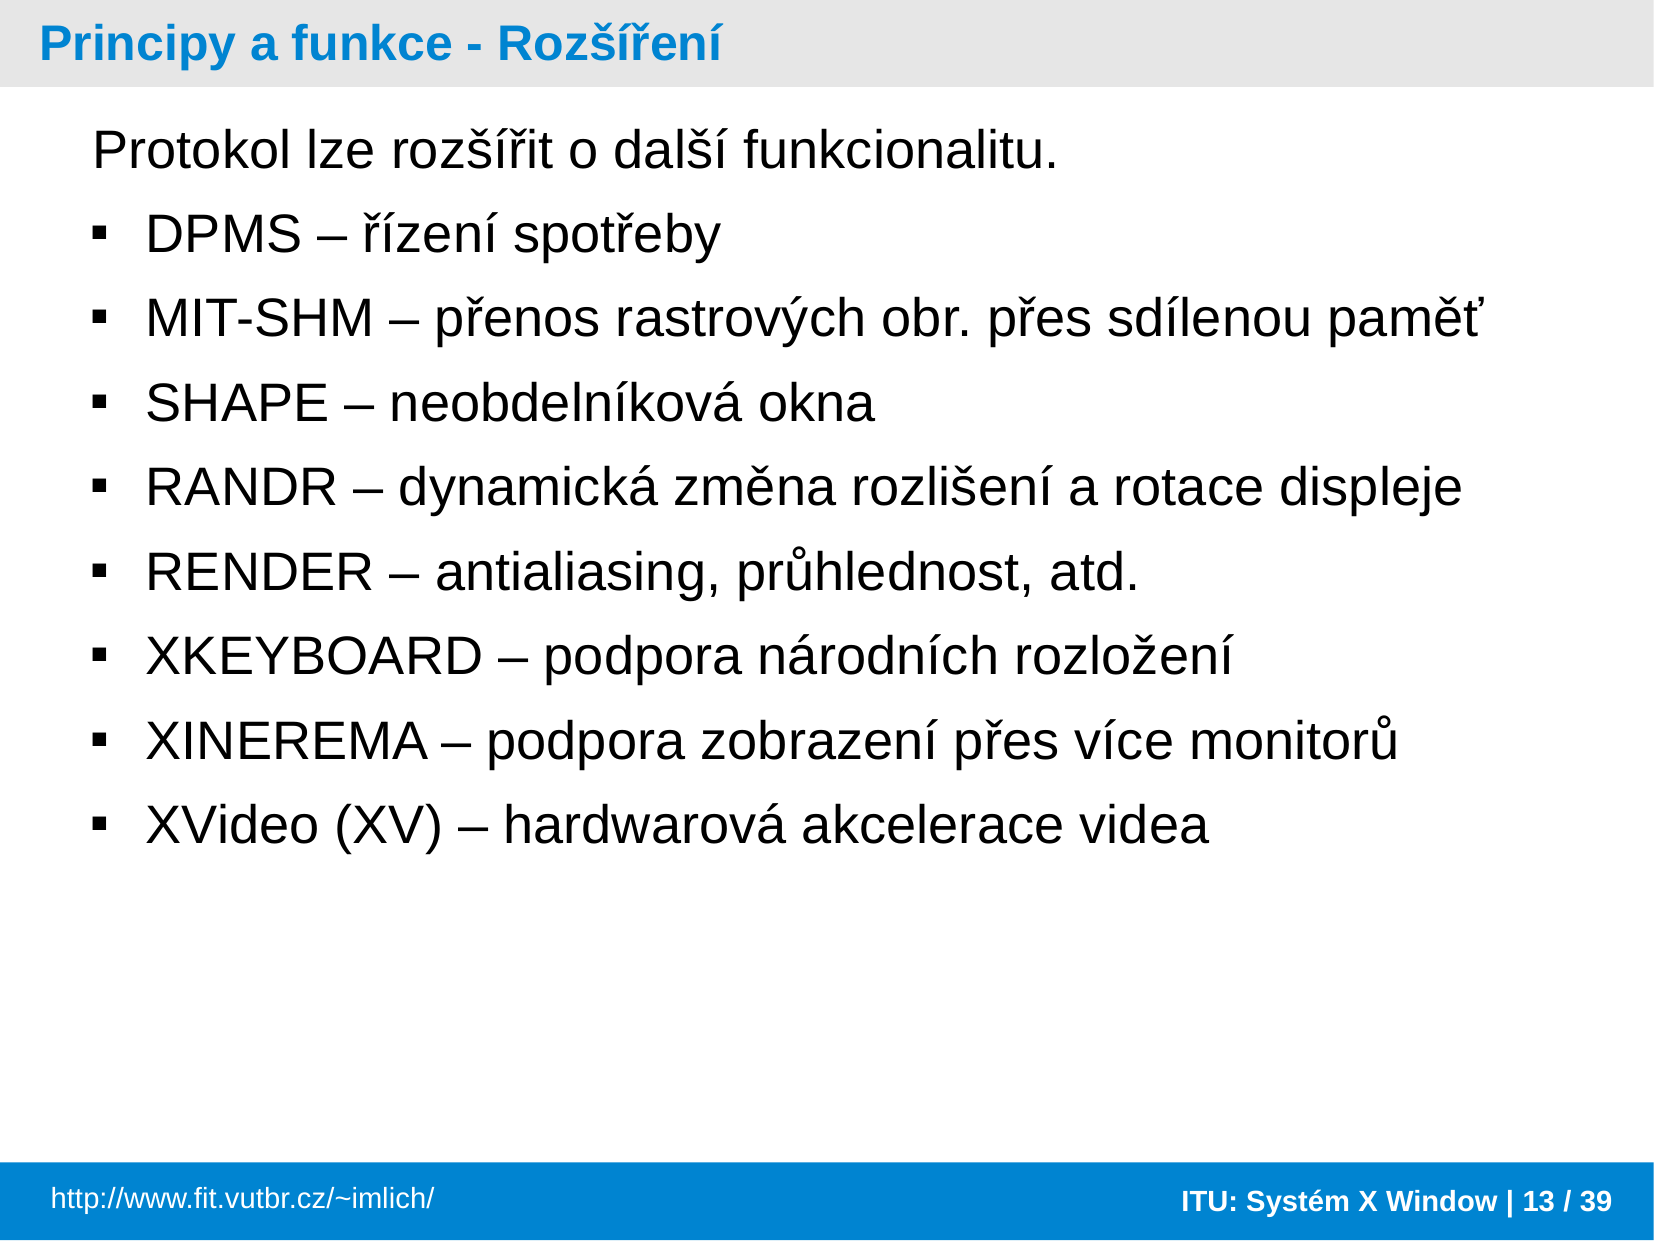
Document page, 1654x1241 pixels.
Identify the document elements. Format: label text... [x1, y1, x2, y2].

title Principy a funkce - Rozšíření [39, 13, 1615, 74]
list Protokol lze rozšířit o další funkcionalitu. DPMS – řízení spotřeby MIT-SHM – přenos rastrových obr. přes sdílenou paměť SHAPE – neobdelníková okna RANDR – dynamická změna rozlišení a rotace displeje RENDER – antialiasing, průhlednost, atd. XKEYBOARD – podpora národních rozložení XINEREMA – podpora zobrazení přes více monitorů XVideo (XV) – hardwarová akcelerace videa [75, 119, 1564, 1111]
